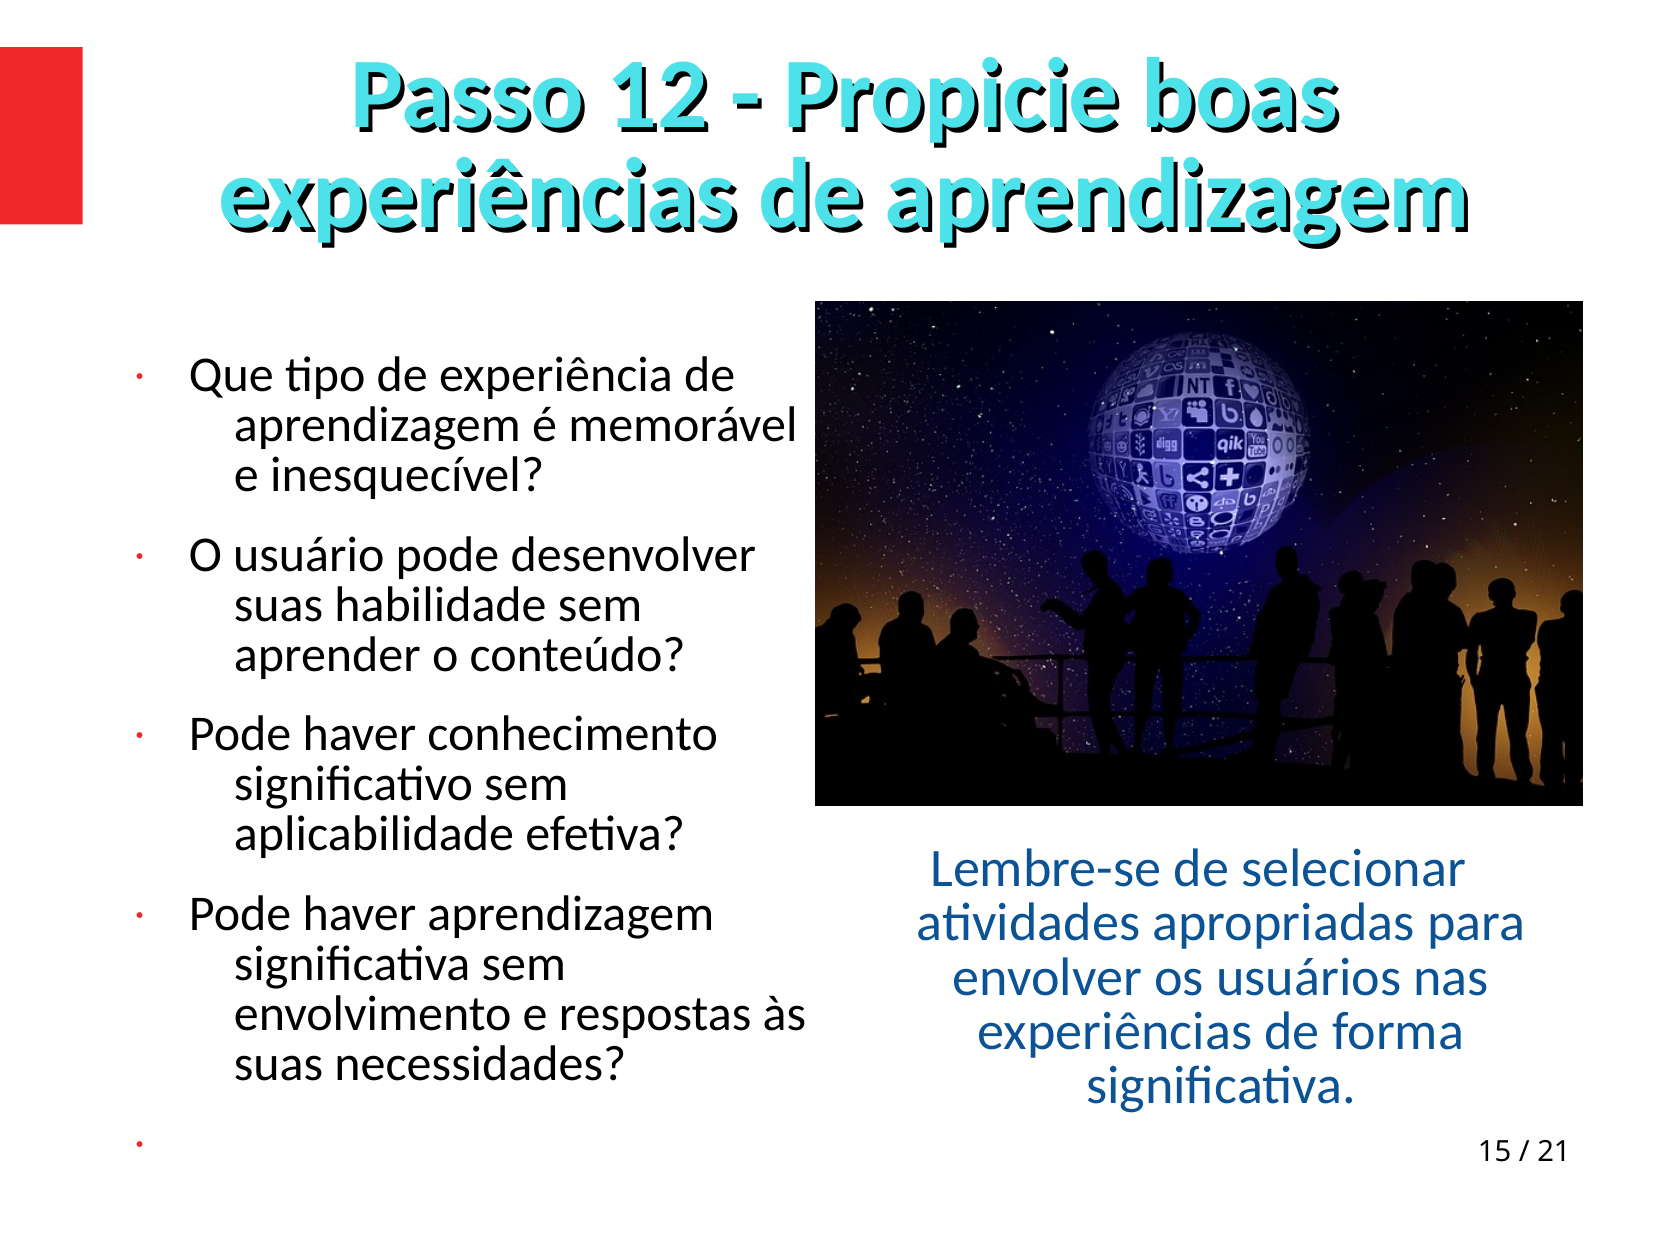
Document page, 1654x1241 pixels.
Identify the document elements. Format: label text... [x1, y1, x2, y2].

text_box Lembre-se de selecionar atividades apropriadas para envolver os usuários nas experiências de forma significativa. [850, 838, 1548, 1152]
picture [815, 301, 1583, 806]
list Que tipo de experiência de aprendizagem é memorável e inesquecível? O usuário pode desenvolver suas habilidade sem aprender o conteúdo? Pode haver conhecimento significativo sem aplicabilidade efetiva? Pode haver aprendizagem significativa sem envolvimento e respostas às suas necessidades? [118, 354, 810, 1074]
title Passo 12 - Propicie boas experiências de aprendizagem [118, 49, 1571, 257]
